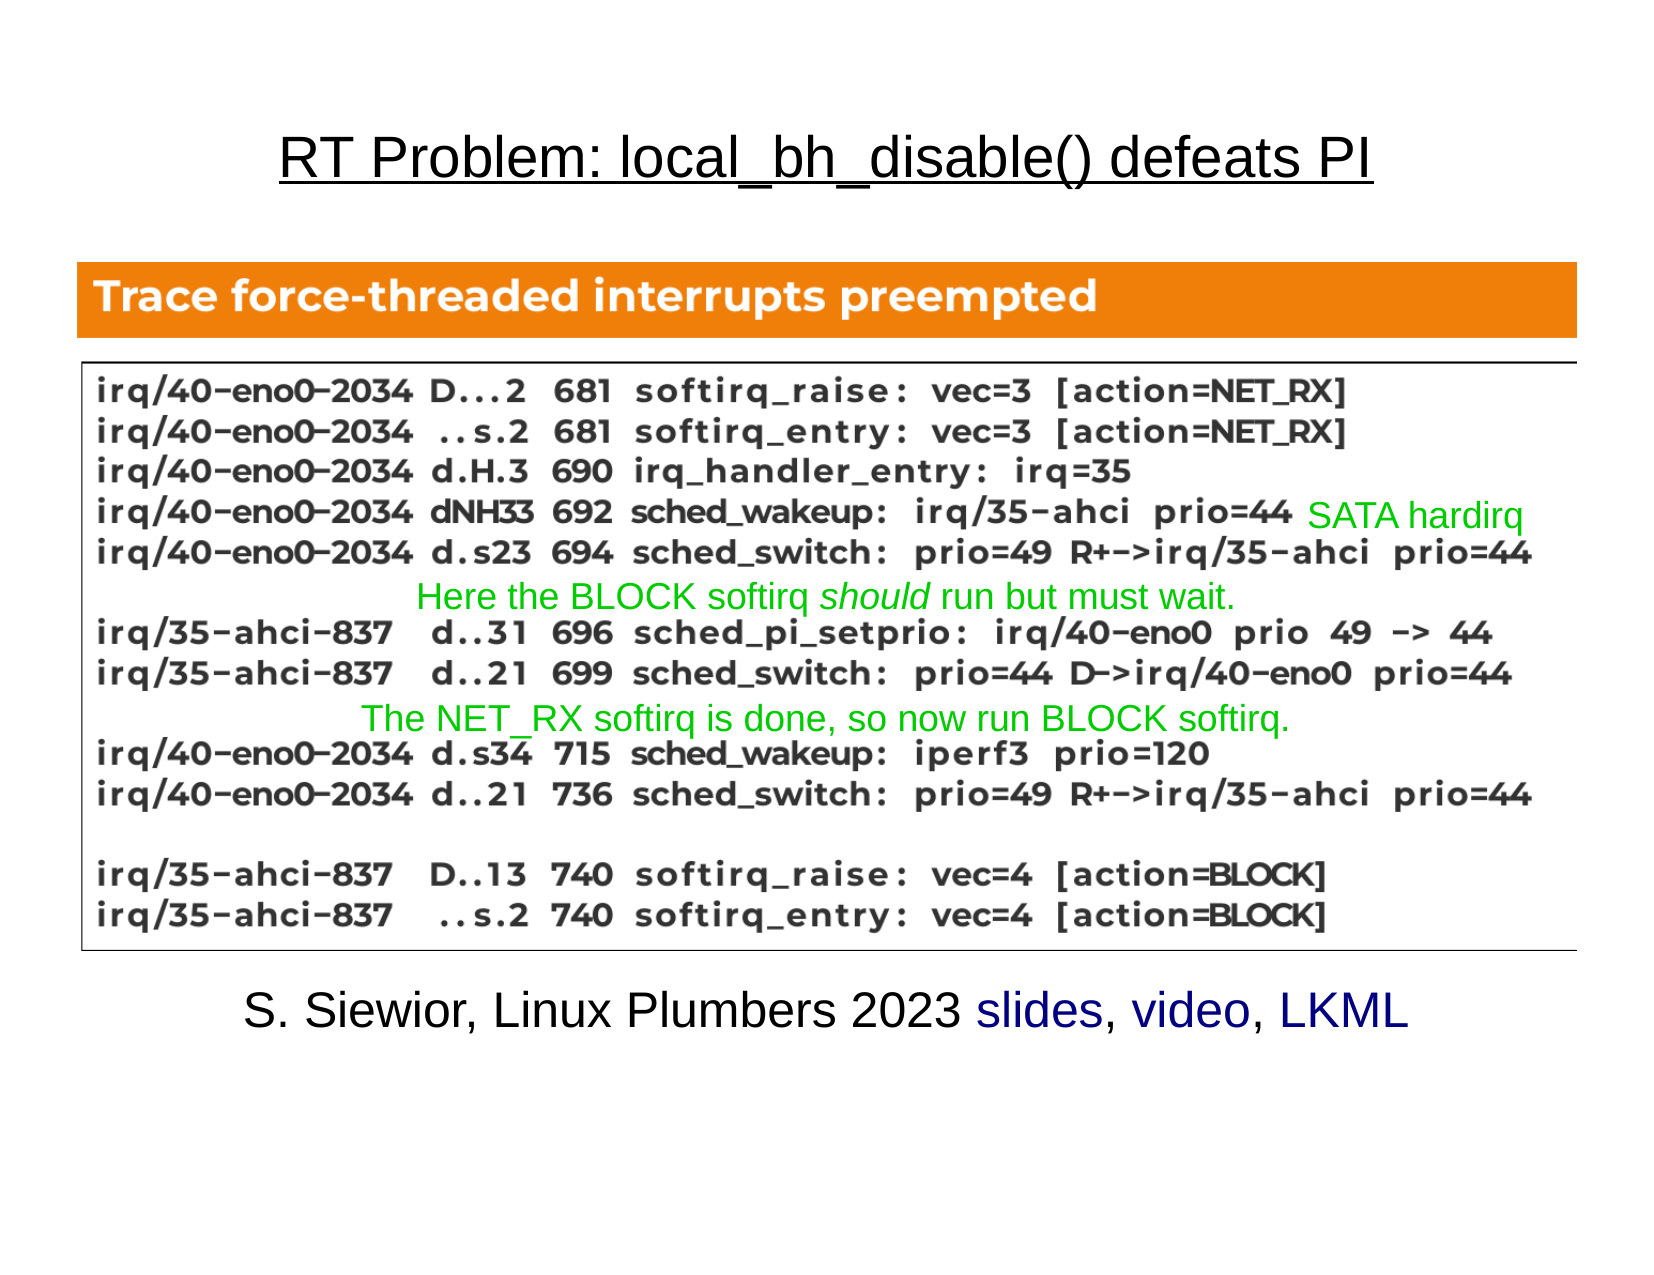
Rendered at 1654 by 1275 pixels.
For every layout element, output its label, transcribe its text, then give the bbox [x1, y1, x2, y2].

text_box Here the BLOCK softirq should run but must wait. [401, 567, 1252, 625]
text_box SATA hardirq [1292, 486, 1540, 544]
text_box The NET_RX softirq is done, so now run BLOCK softirq. [346, 690, 1308, 747]
picture [76, 262, 1577, 952]
title RT Problem: local_bh_disable() defeats PI [82, 50, 1571, 264]
text_box S. Siewior, Linux Plumbers 2023 slides, video, LKML [228, 975, 1425, 1051]
